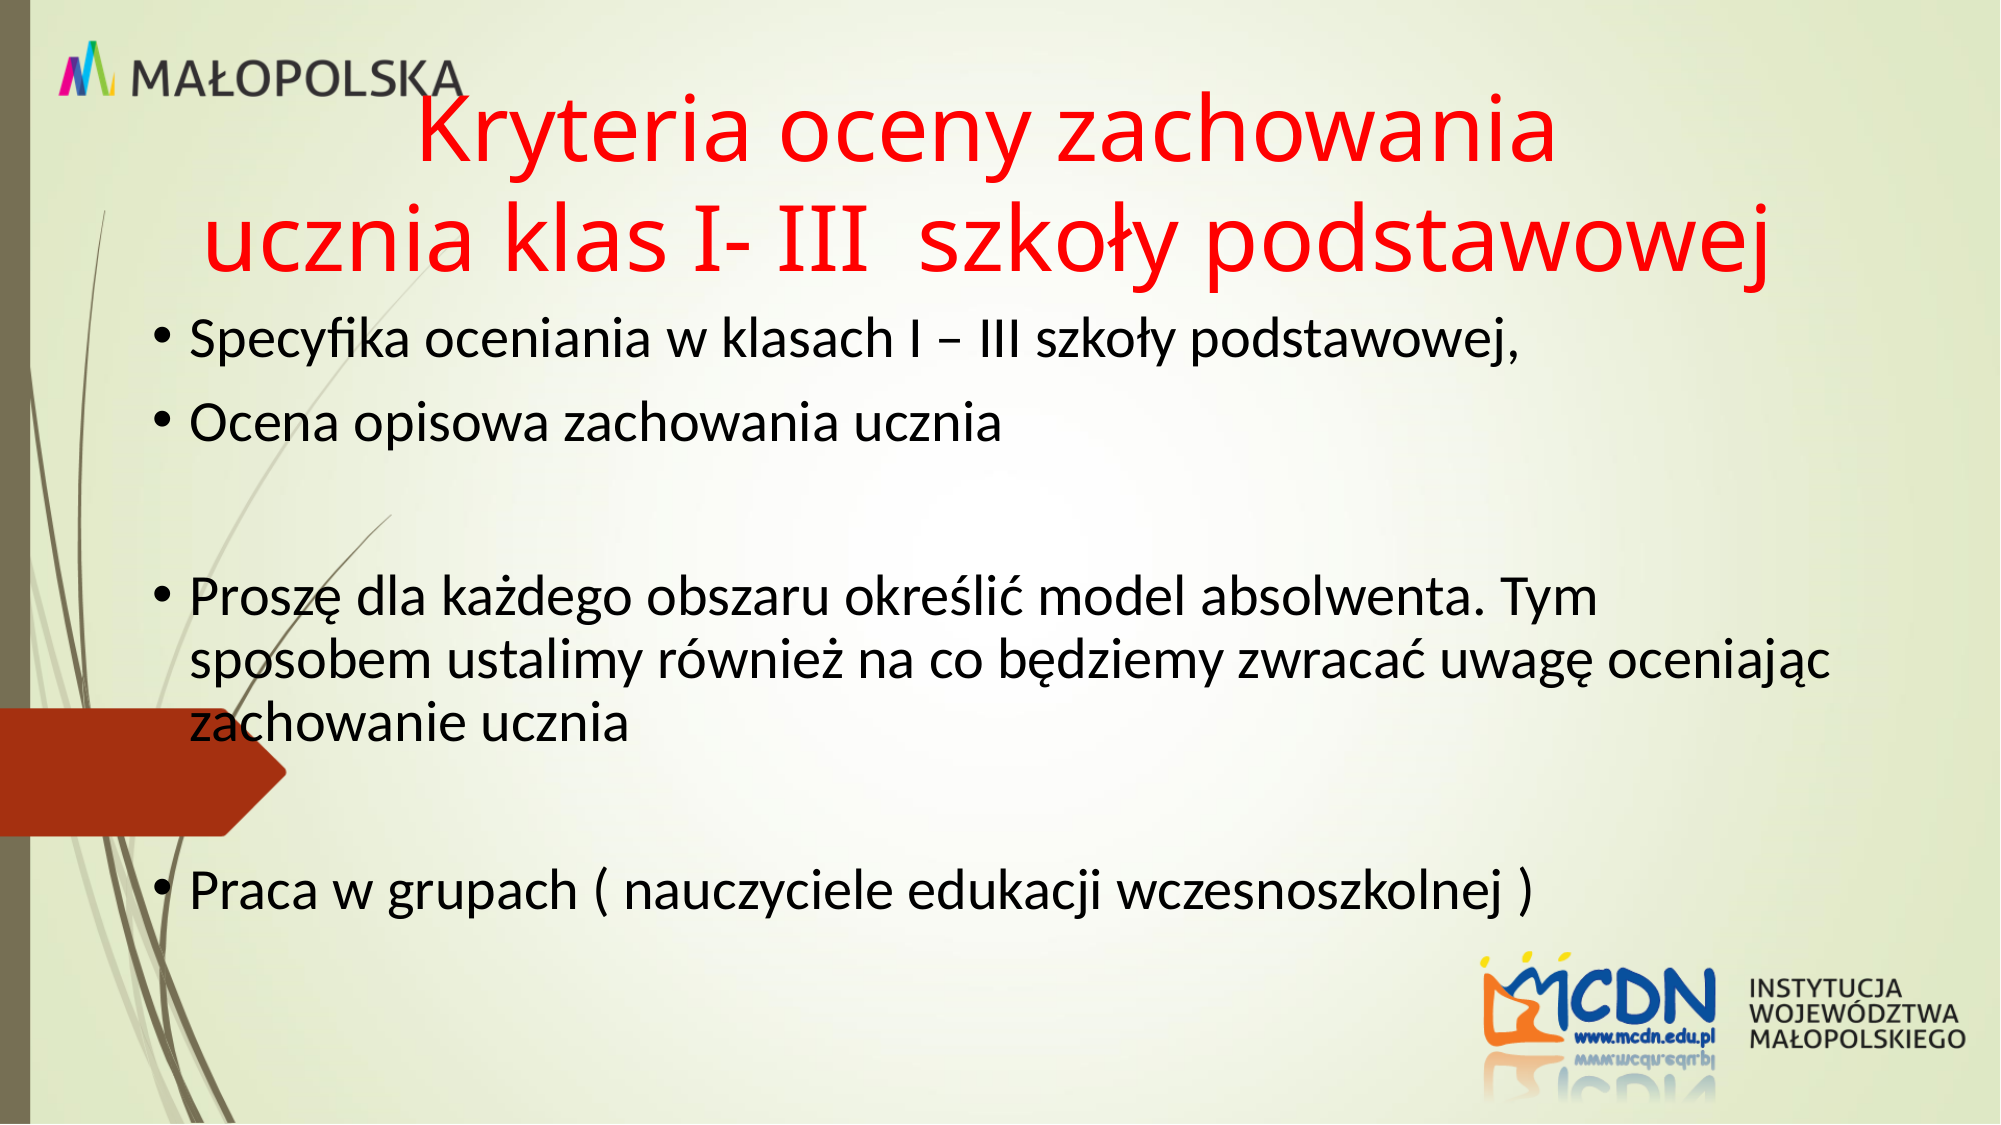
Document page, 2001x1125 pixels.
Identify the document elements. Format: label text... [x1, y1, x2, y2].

list Specyfika oceniania w klasach I – III szkoły podstawowej, Ocena opisowa zachowania ucznia Proszę dla każdego obszaru określić model absolwenta. Tym sposobem ustalimy również na co będziemy zwracać uwagę oceniając zachowanie ucznia Praca w grupach ( nauczyciele edukacji wczesnoszkolnej ) [137, 299, 1863, 1014]
title Kryteria oceny zachowania ucznia klas I- III szkoły podstawowej [137, 59, 1863, 299]
picture [0, 0, 2001, 1125]
